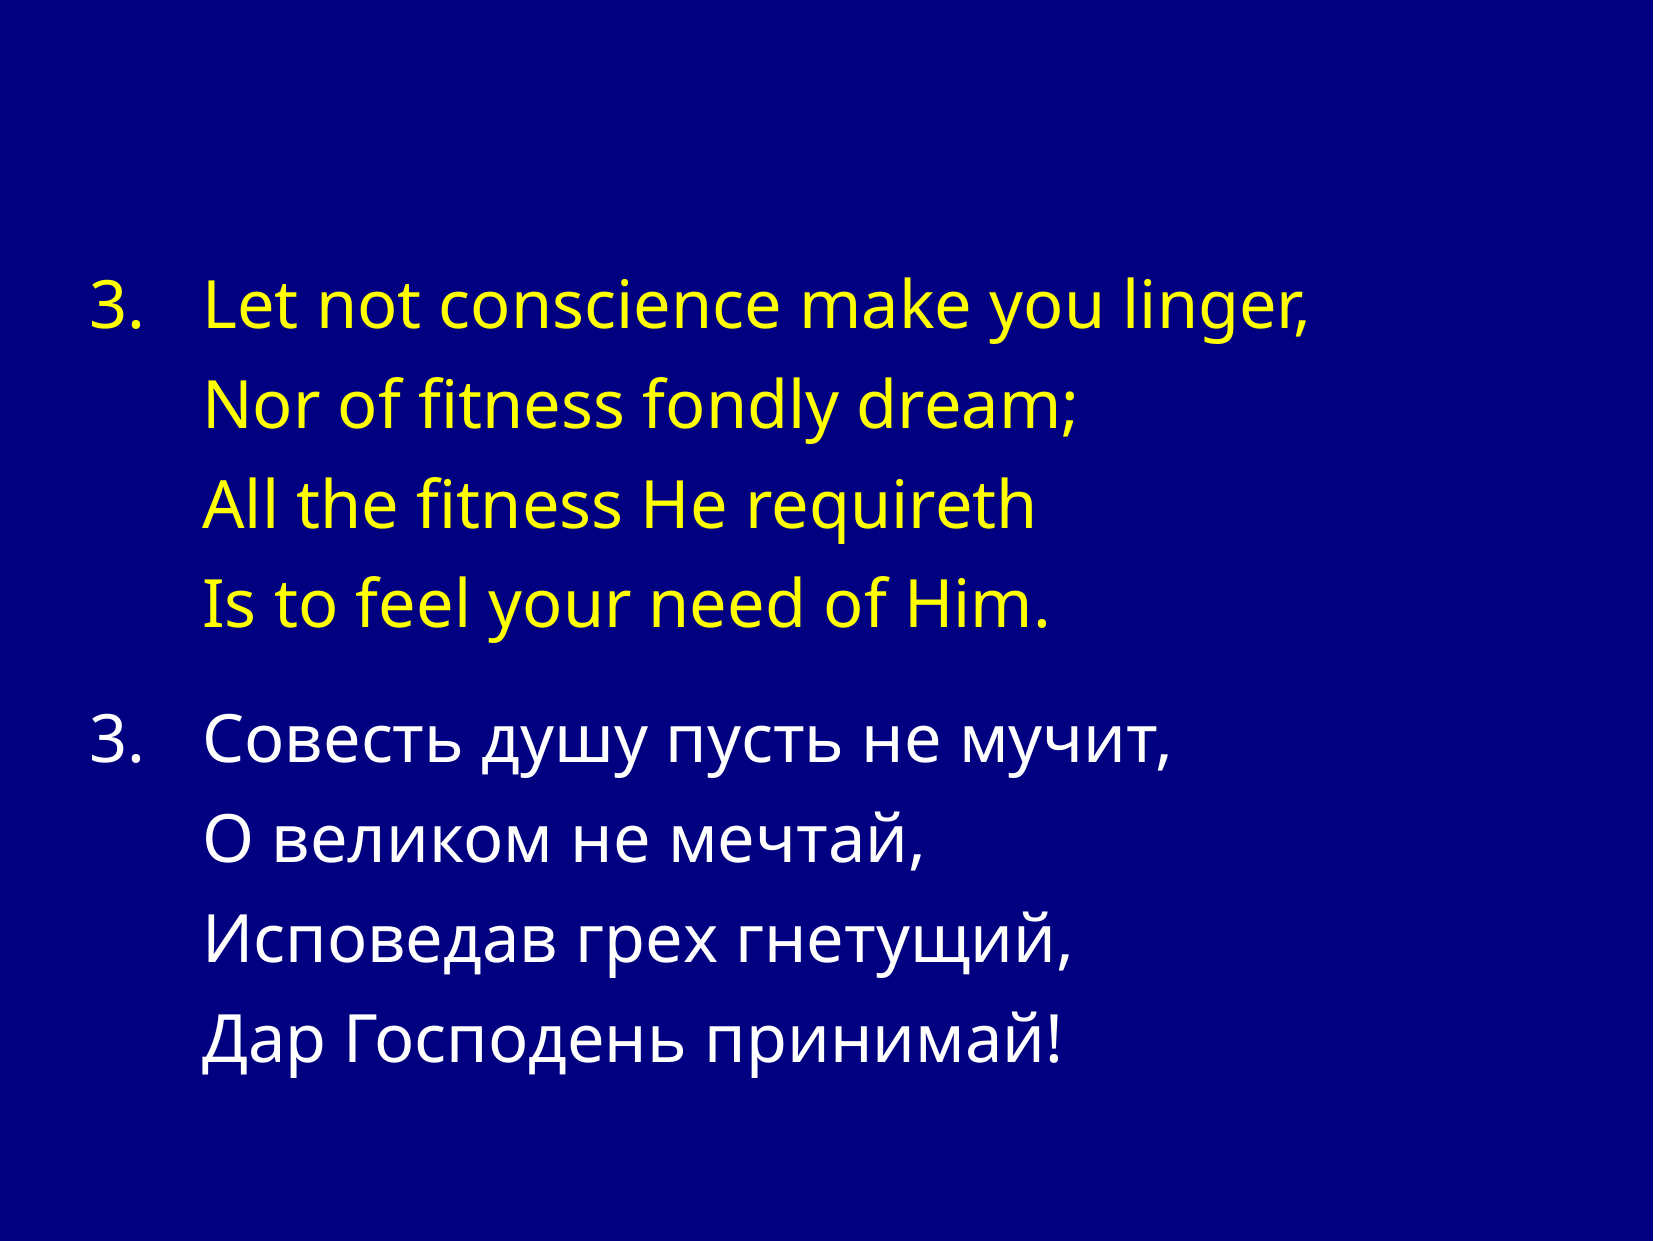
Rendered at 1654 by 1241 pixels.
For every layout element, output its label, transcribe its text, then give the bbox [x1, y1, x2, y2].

text_box 3. Совесть душу пусть не мучит, О великом не мечтай, Исповедав грех гнетущий, Дар Господень принимай! [75, 675, 1576, 1163]
text_box 3. Let not conscience make you linger, Nor of fitness fondly dream; All the fitness He requireth Is to feel your need of Him. [75, 150, 1576, 638]
